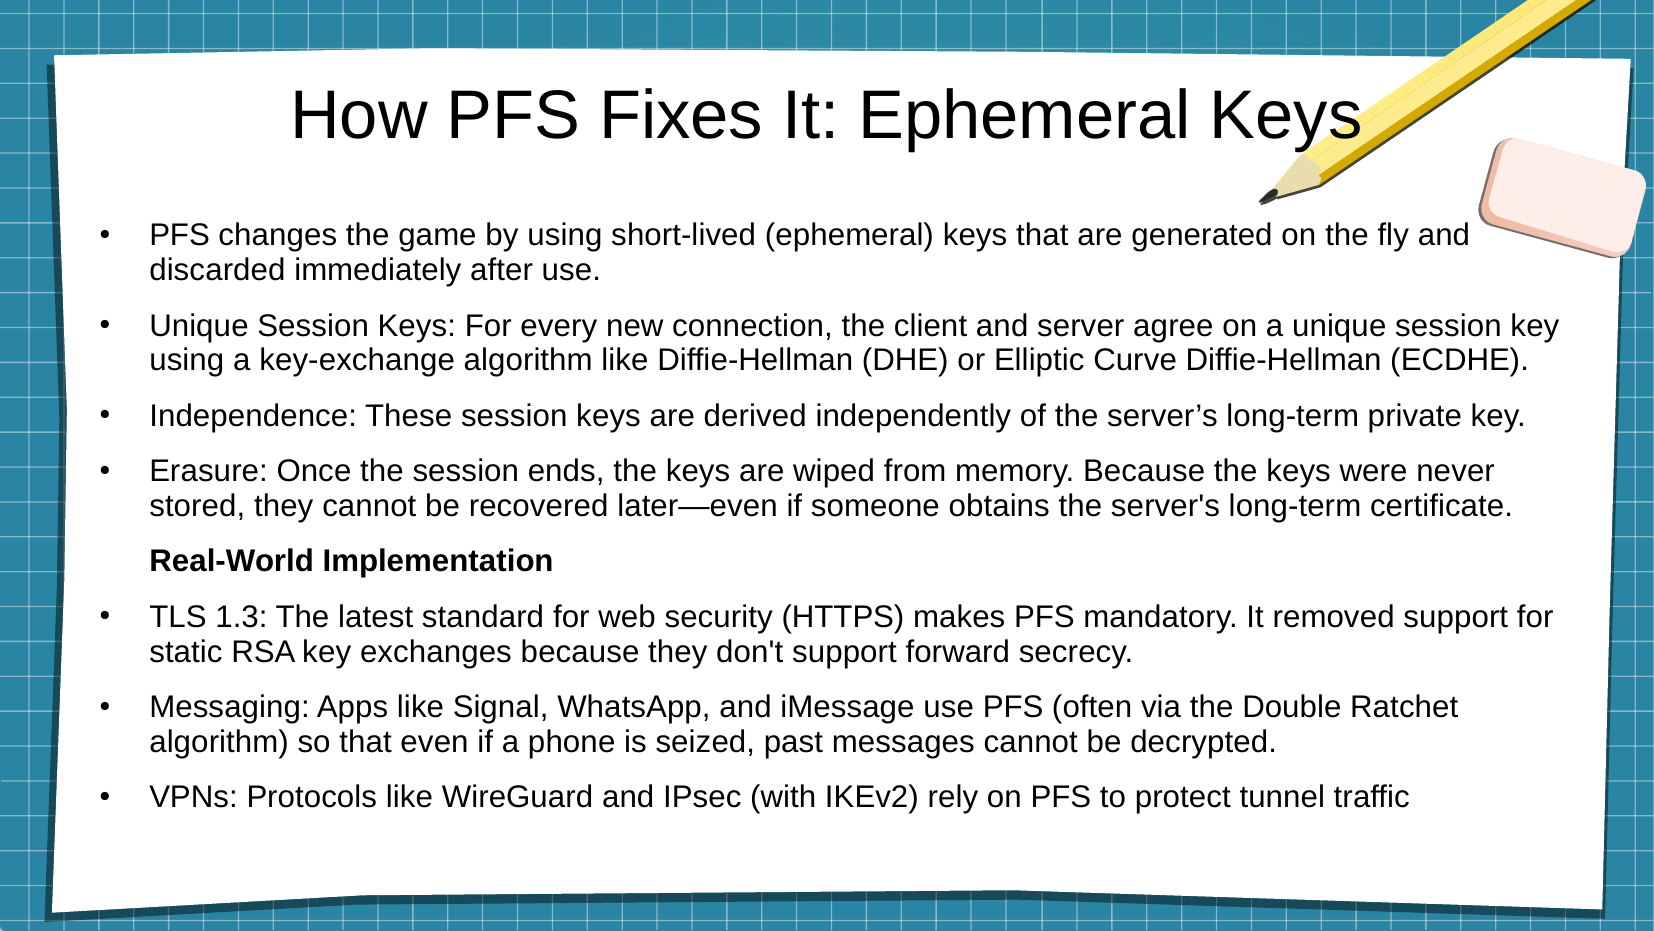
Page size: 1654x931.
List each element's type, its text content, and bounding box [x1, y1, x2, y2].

title How PFS Fixes It: Ephemeral Keys [82, 37, 1571, 193]
list PFS changes the game by using short-lived (ephemeral) keys that are generated on the fly and discarded immediately after use. Unique Session Keys: For every new connection, the client and server agree on a unique session key using a key-exchange algorithm like Diffie-Hellman (DHE) or Elliptic Curve Diffie-Hellman (ECDHE). Independence: These session keys are derived independently of the server’s long-term private key. Erasure: Once the session ends, the keys are wiped from memory. Because the keys were never stored, they cannot be recovered later—even if someone obtains the server's long-term certificate. Real-World Implementation TLS 1.3: The latest standard for web security (HTTPS) makes PFS mandatory. It removed support for static RSA key exchanges because they don't support forward secrecy. Messaging: Apps like Signal, WhatsApp, and iMessage use PFS (often via the Double Ratchet algorithm) so that even if a phone is seized, past messages cannot be decrypted. VPNs: Protocols like WireGuard and IPsec (with IKEv2) rely on PFS to protect tunnel traffic [82, 217, 1571, 827]
